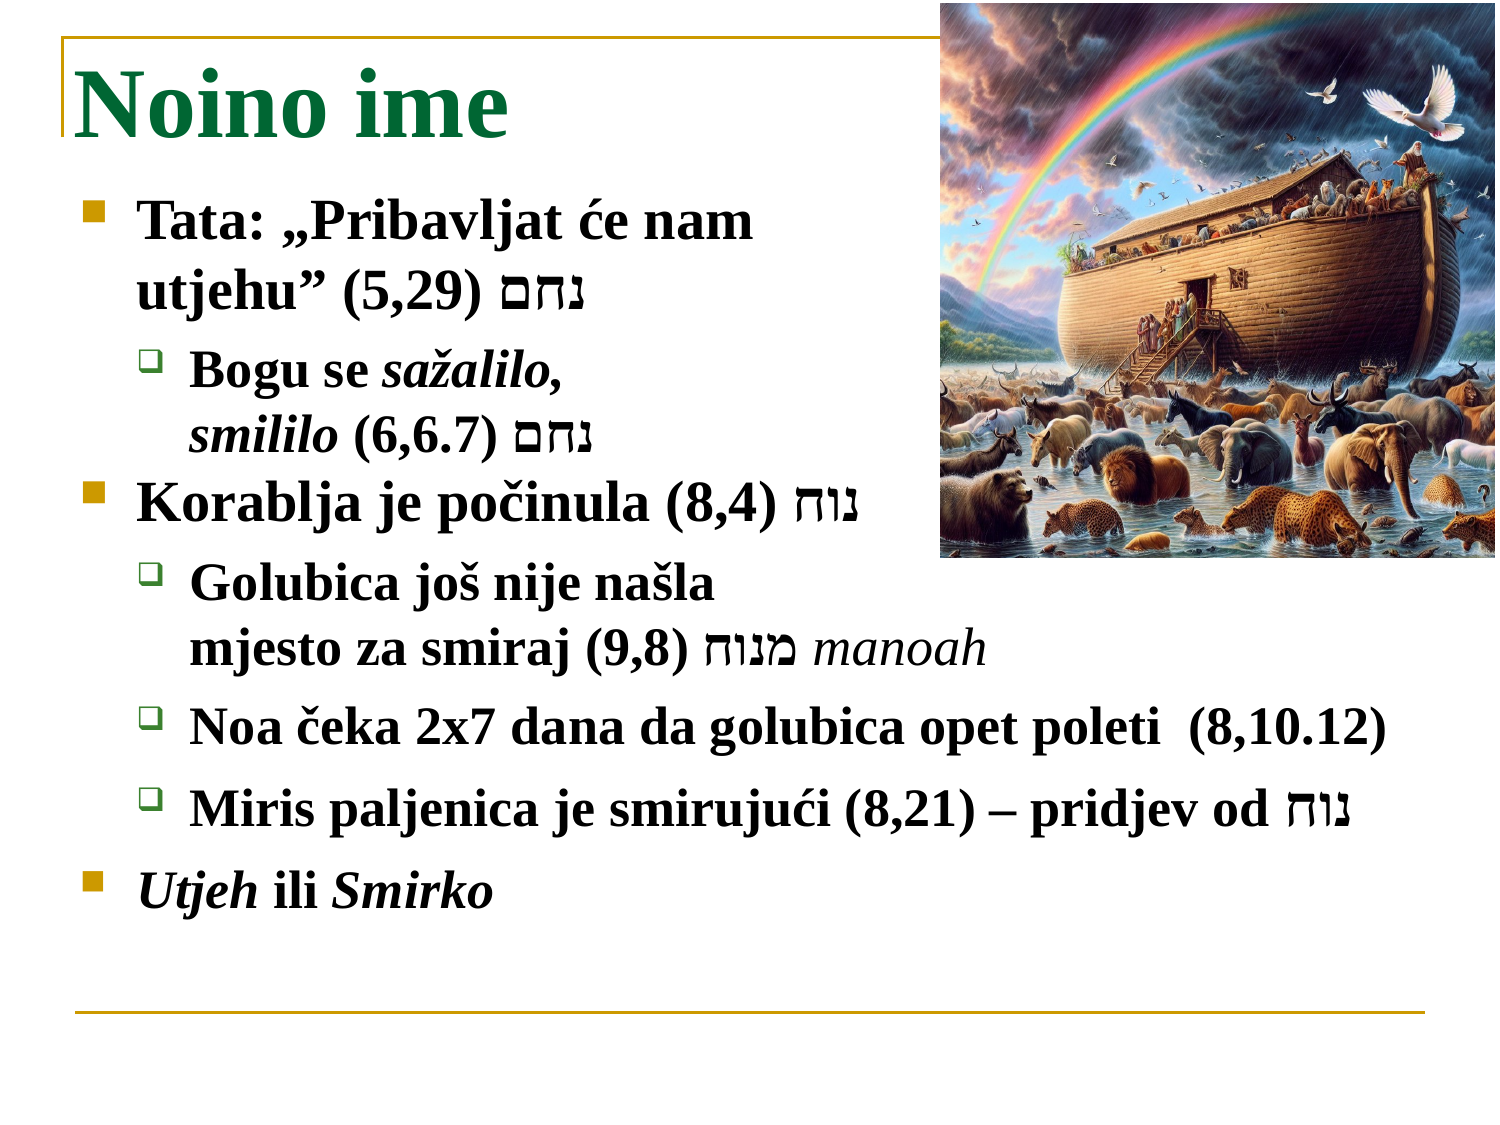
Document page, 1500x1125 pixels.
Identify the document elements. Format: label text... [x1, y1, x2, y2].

title Noino ime [59, 29, 940, 217]
list Tata: „Pribavljat će nam utjehu” נחם (5,29) Bogu se sažalilo, smililo (6,6.7) נחם Korablja je počinula (8,4) נוח Golubica još nije našla mjesto za smiraj (9,8) מנוח manoah Noa čeka 2x7 dana da golubica opet poleti (8,10.12) Miris paljenica je smirujući (8,21) – pridjev od נוח Utjeh ili Smirko [64, 174, 1415, 1003]
picture [940, 3, 1495, 558]
